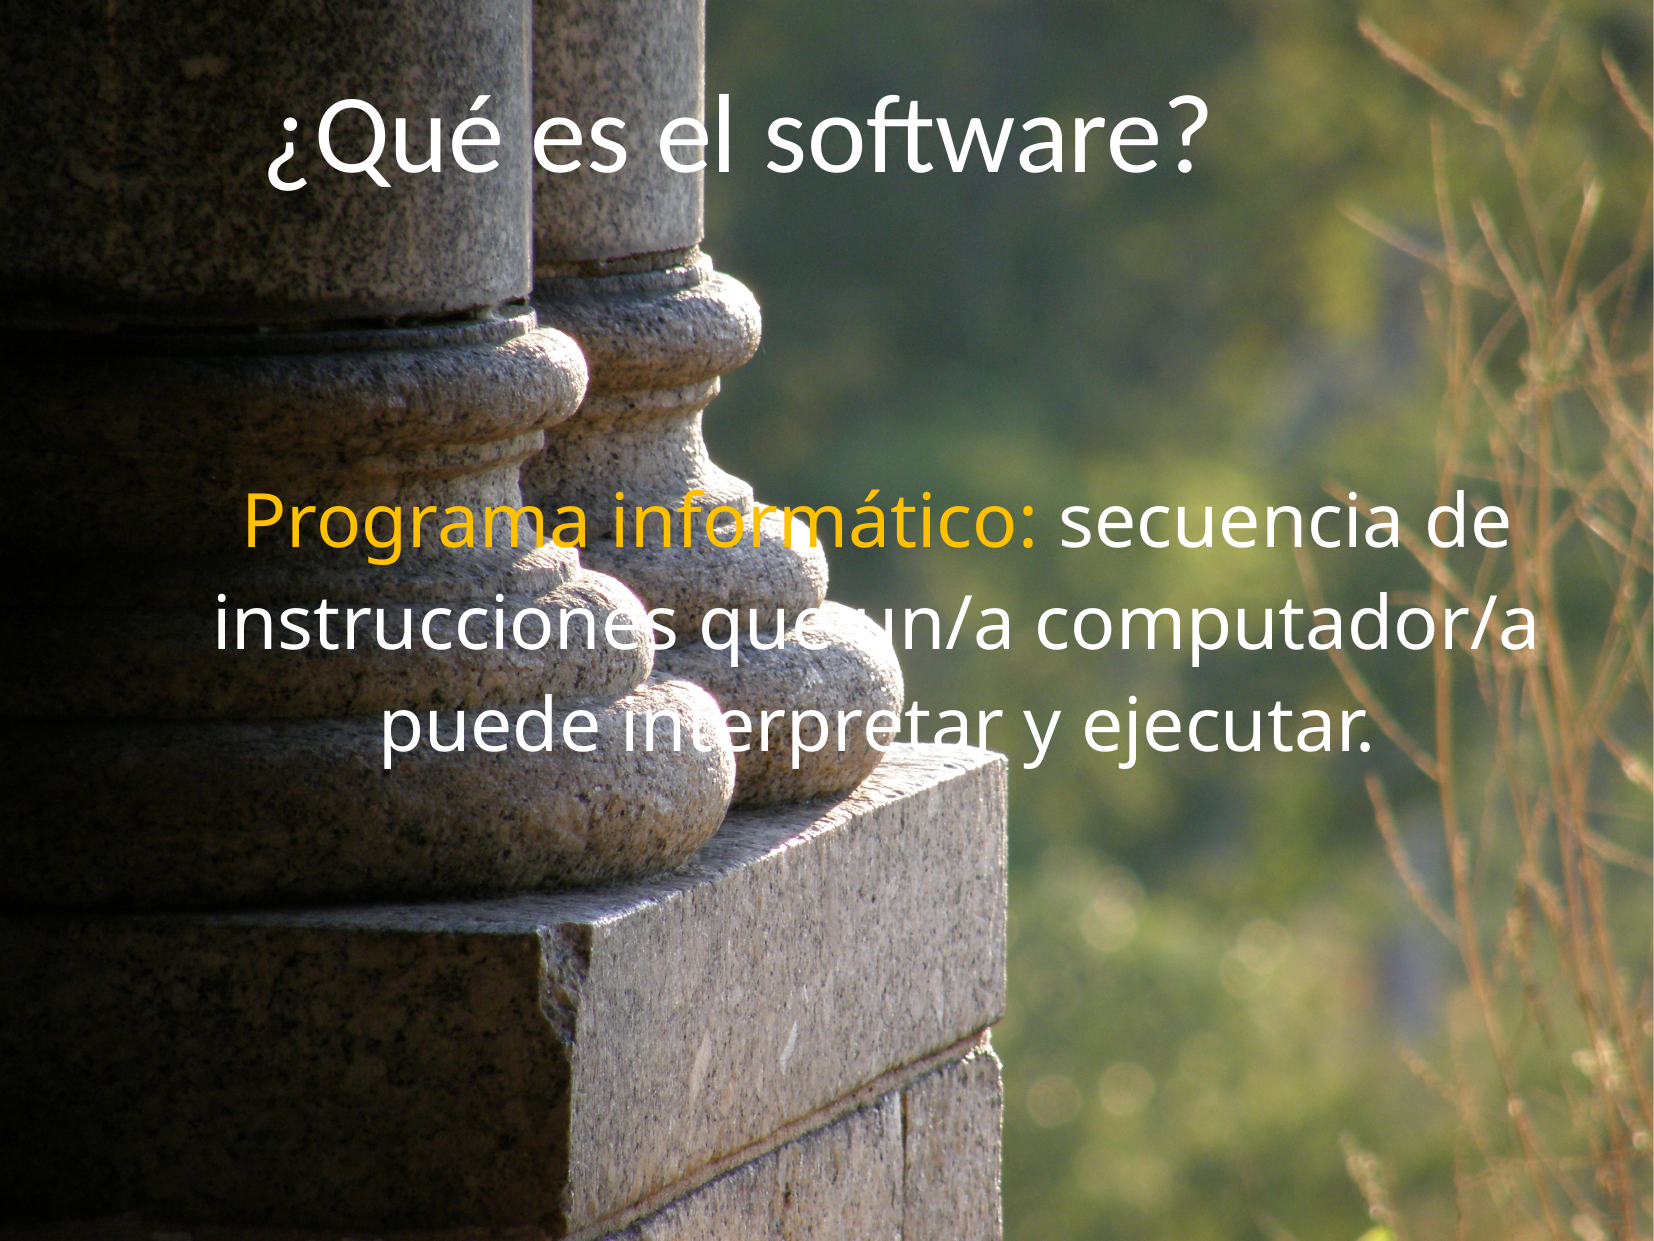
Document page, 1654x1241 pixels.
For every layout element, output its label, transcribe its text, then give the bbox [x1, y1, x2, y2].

text_box Programa informático: secuencia de instrucciones que un/a computador/a puede interpretar y ejecutar. [124, 459, 1630, 952]
picture [0, 0, 1654, 1241]
text_box ¿Qué es el software? [247, 80, 1483, 208]
